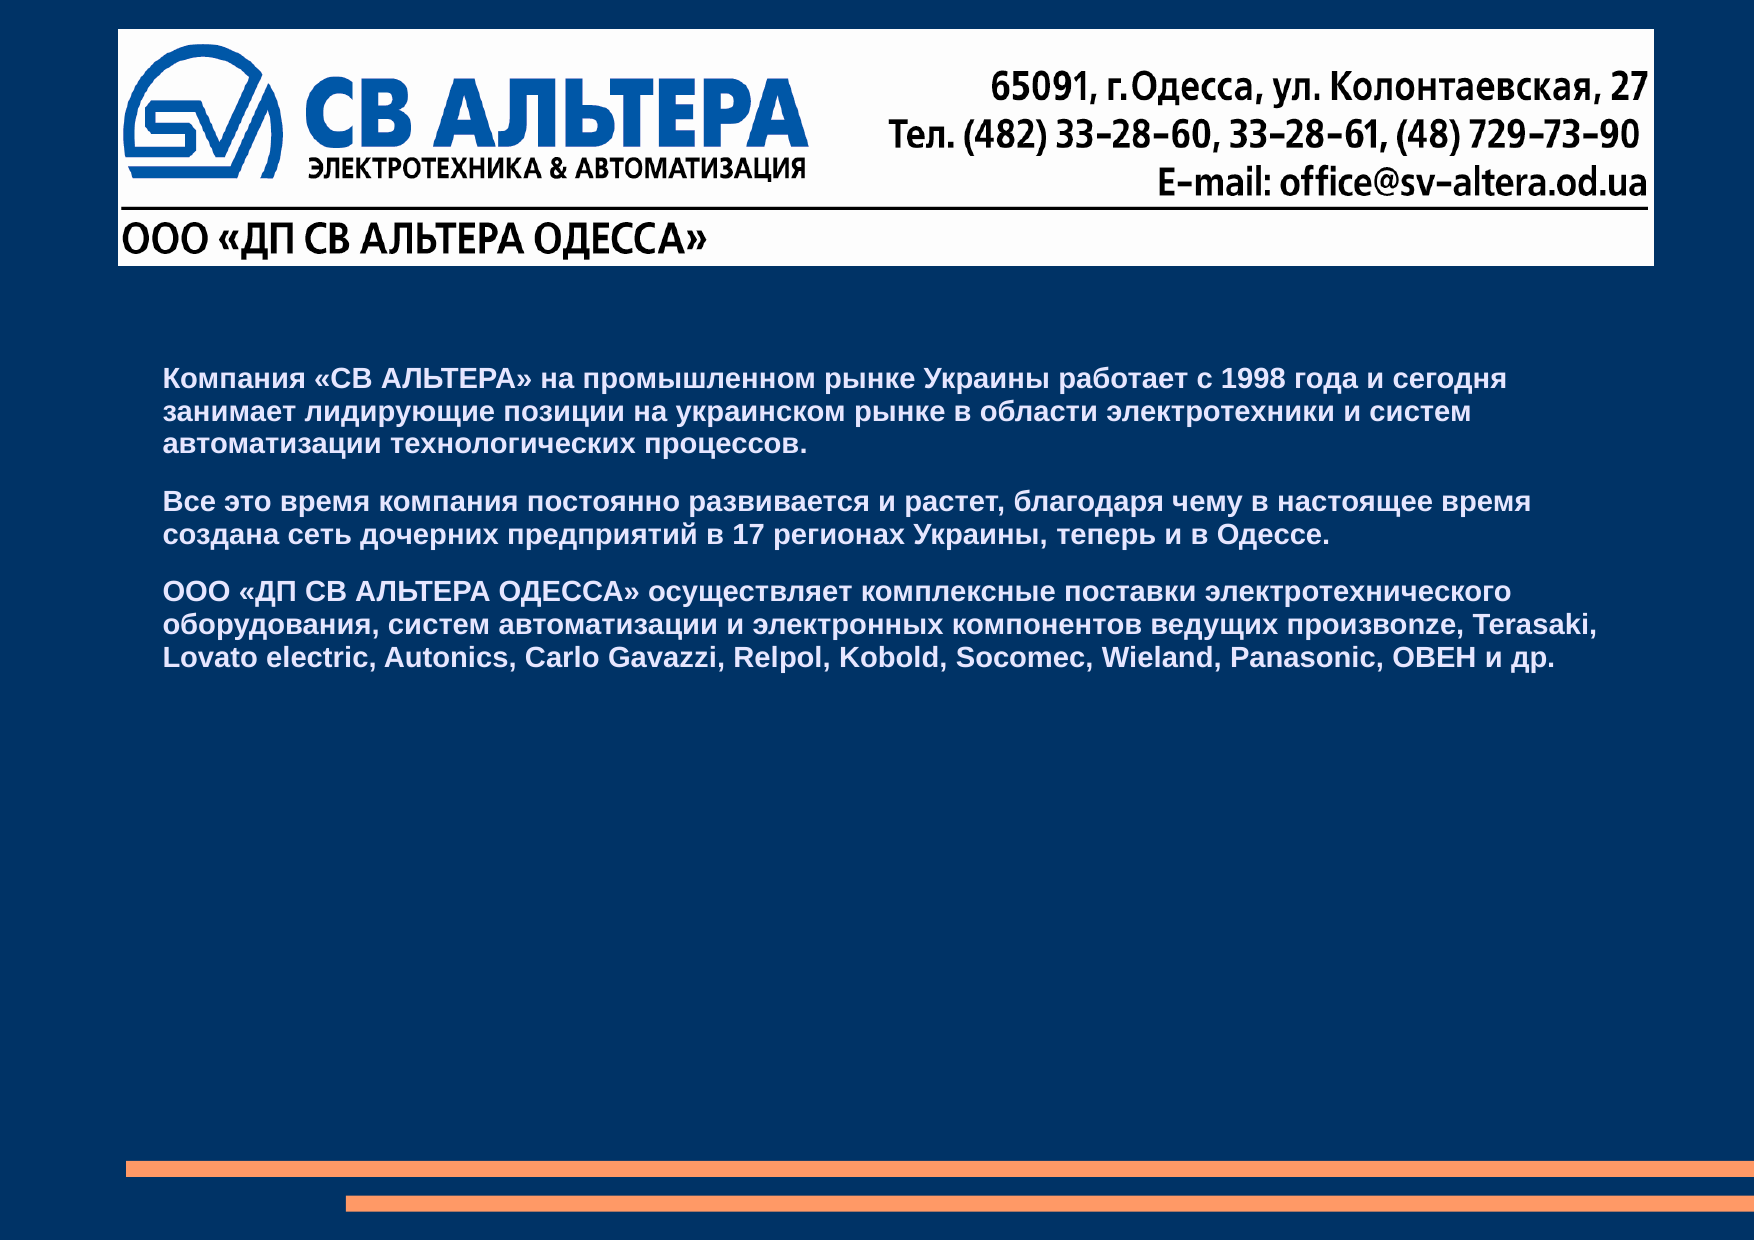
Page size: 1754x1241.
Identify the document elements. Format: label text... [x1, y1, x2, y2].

text_box Компания «СВ АЛЬТЕРА» на промышленном рынке Украины работает с 1998 года и сегодня занимает лидирующие позиции на украинском рынке в области электротехники и систем автоматизации технологических процессов. Все это время компания постоянно развивается и растет, благодаря чему в настоящее время создана сеть дочерних предприятий в 17 регионах Украины, теперь и в Одессе. ООО «ДП СВ АЛЬТЕРА ОДЕССА» осуществляет комплексные поставки электротехнического оборудования, систем автоматизации и электронных компонентов ведущих произвоnze, Terasaki, Lovato electric, Autonics, Carlo Gavazzi, Relpol, Kobold, Socomec, Wieland, Panasonic, ОВЕН и др. [147, 354, 1625, 745]
picture [118, 29, 1654, 266]
